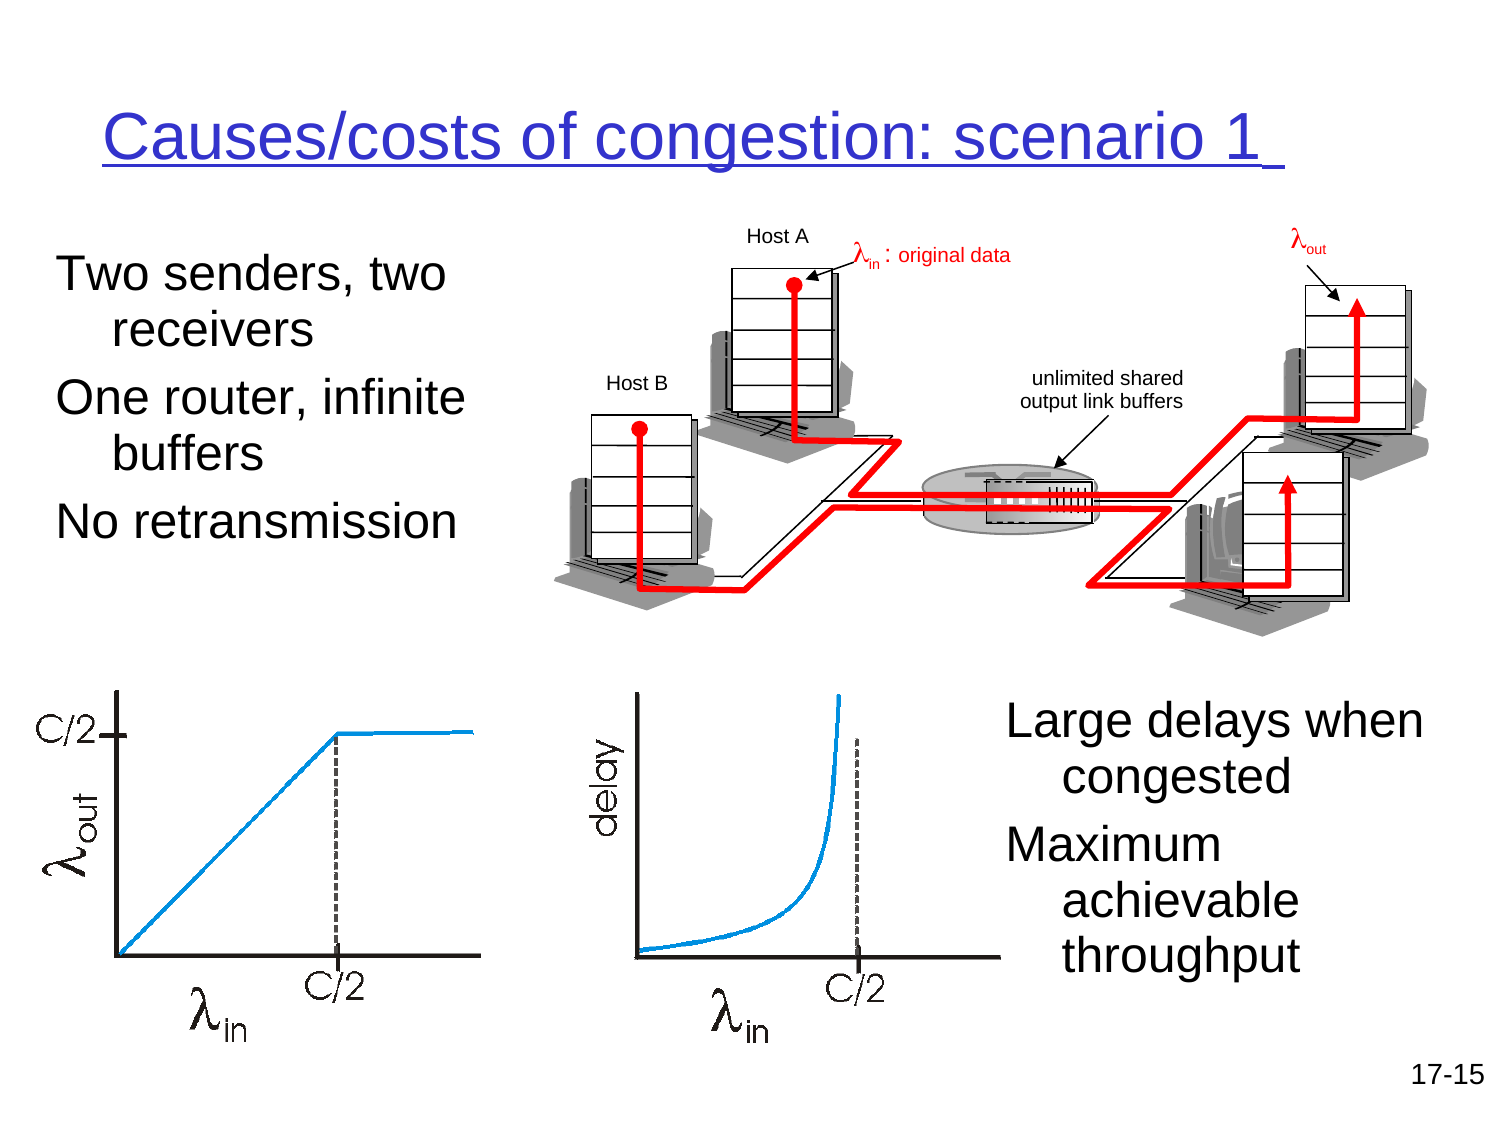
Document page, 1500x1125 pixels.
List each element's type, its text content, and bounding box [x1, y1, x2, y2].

picture [35, 690, 1001, 1043]
list Large delays when congested Maximum achievable throughput [990, 684, 1449, 1019]
title Causes/costs of congestion: scenario 1 [87, 37, 1363, 225]
text_box [732, 268, 856, 438]
text_box [591, 300, 836, 586]
text_box Host B [591, 363, 696, 404]
text_box out [1275, 218, 1355, 279]
text_box [1283, 317, 1353, 416]
text_box [922, 464, 1099, 491]
text_box Host A [731, 216, 836, 257]
text_box [924, 499, 1049, 505]
text_box unlimited shared output link buffers [964, 359, 1199, 425]
text_box [1169, 285, 1429, 637]
list Two senders, two receivers One router, infinite buffers No retransmission [40, 237, 558, 690]
text_box [553, 447, 692, 611]
text_box [1185, 484, 1285, 582]
text_box [924, 512, 1099, 535]
text_box in : original data [838, 232, 1035, 293]
